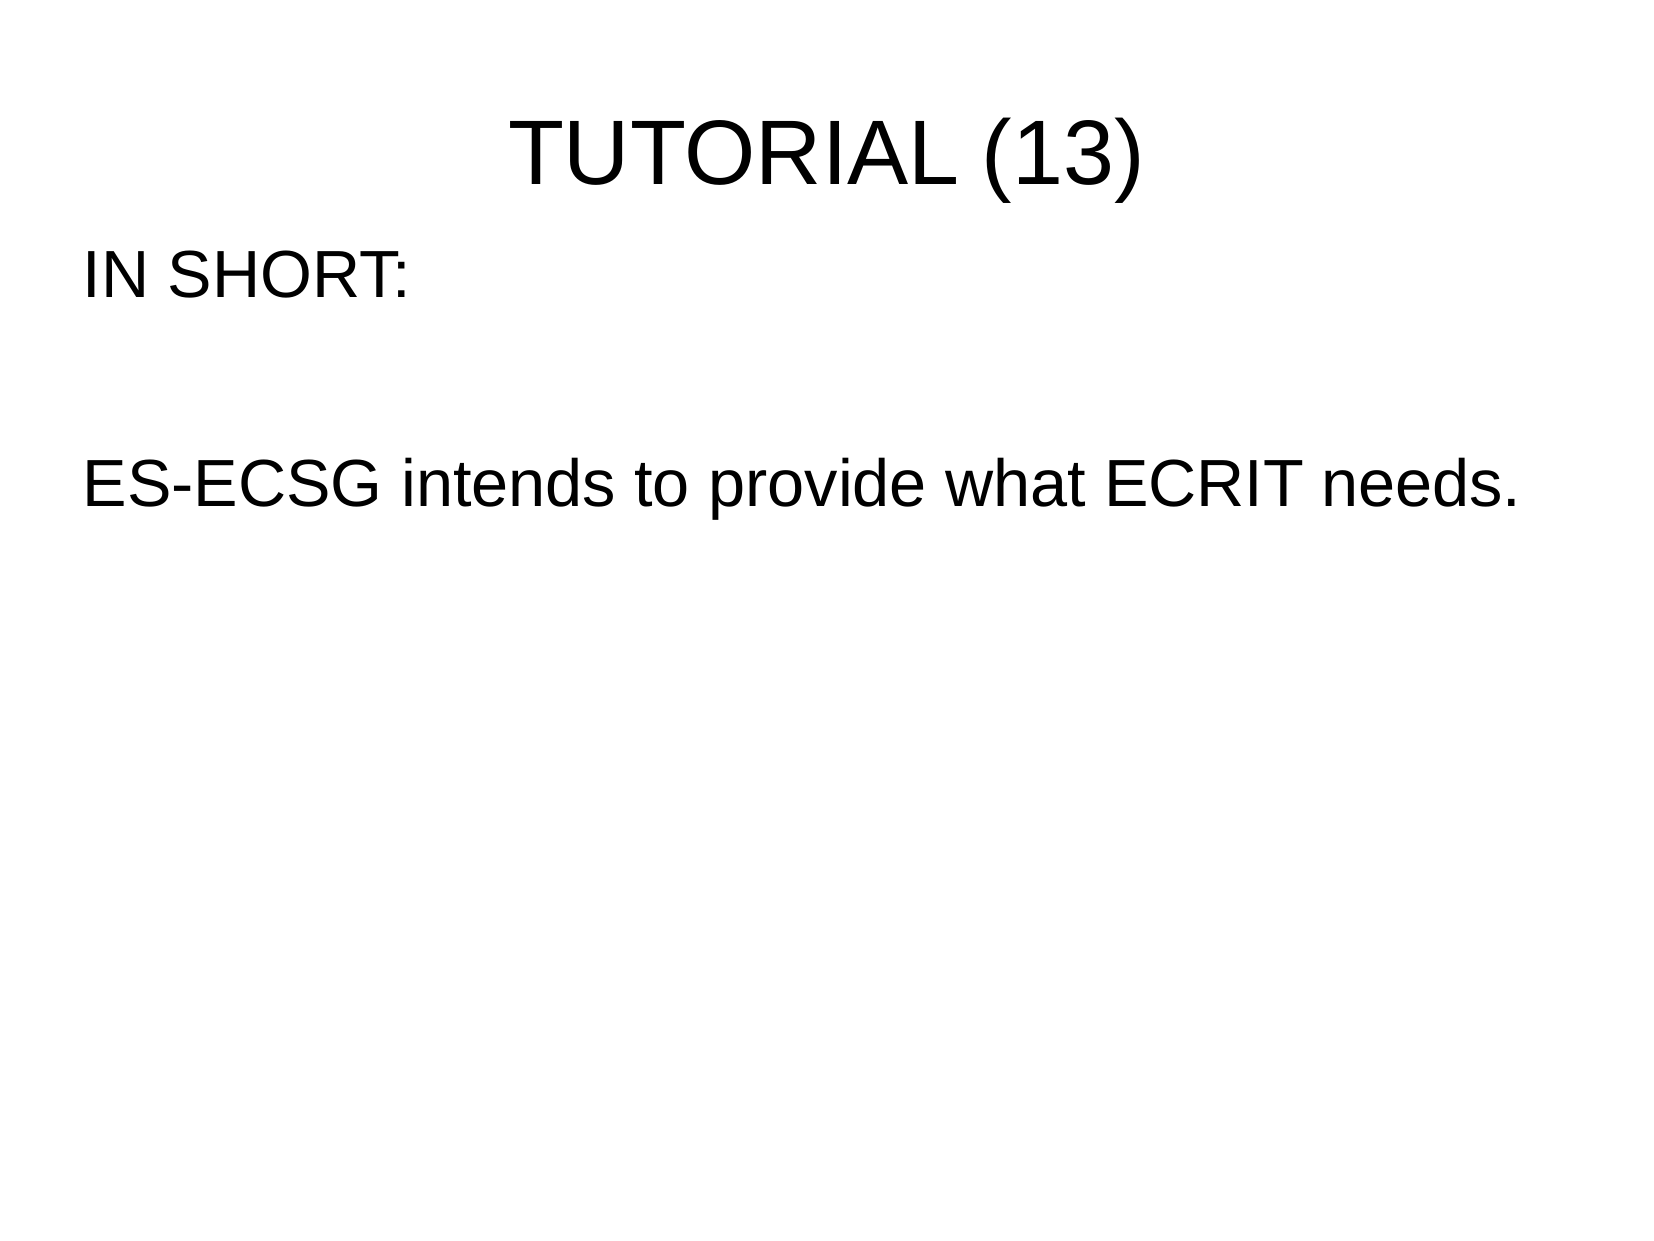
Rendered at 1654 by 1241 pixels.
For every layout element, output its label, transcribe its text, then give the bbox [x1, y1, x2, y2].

title TUTORIAL (13) [82, 56, 1571, 237]
list IN SHORT: ES-ECSG intends to provide what ECRIT needs. [82, 237, 1571, 1041]
